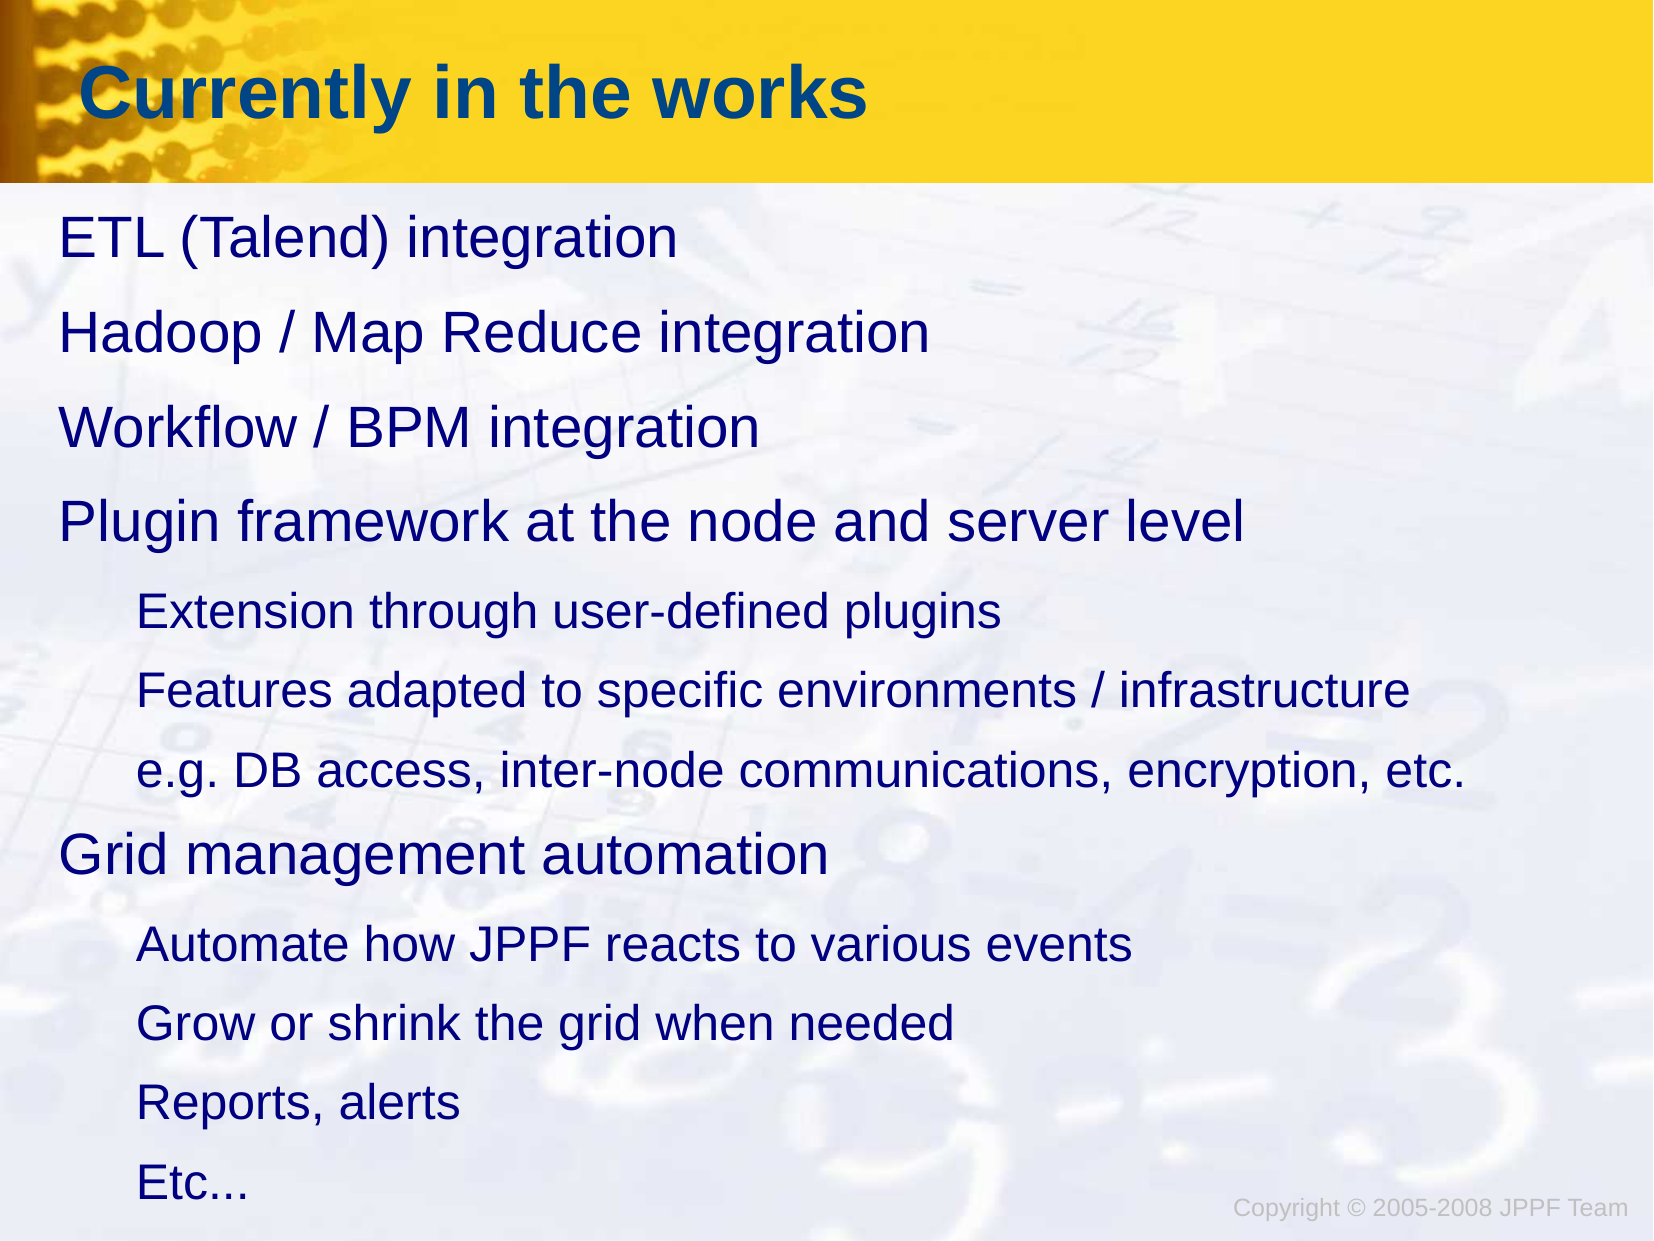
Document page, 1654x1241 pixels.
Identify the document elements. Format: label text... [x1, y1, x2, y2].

title Currently in the works [78, 25, 1567, 161]
list ETL (Talend) integration Hadoop / Map Reduce integration Workflow / BPM integration Plugin framework at the node and server level Extension through user-defined plugins Features adapted to specific environments / infrastructure e.g. DB access, inter-node communications, encryption, etc. Grid management automation Automate how JPPF reacts to various events Grow or shrink the grid when needed Reports, alerts Etc... [41, 205, 1529, 1209]
picture [0, 0, 1654, 1241]
